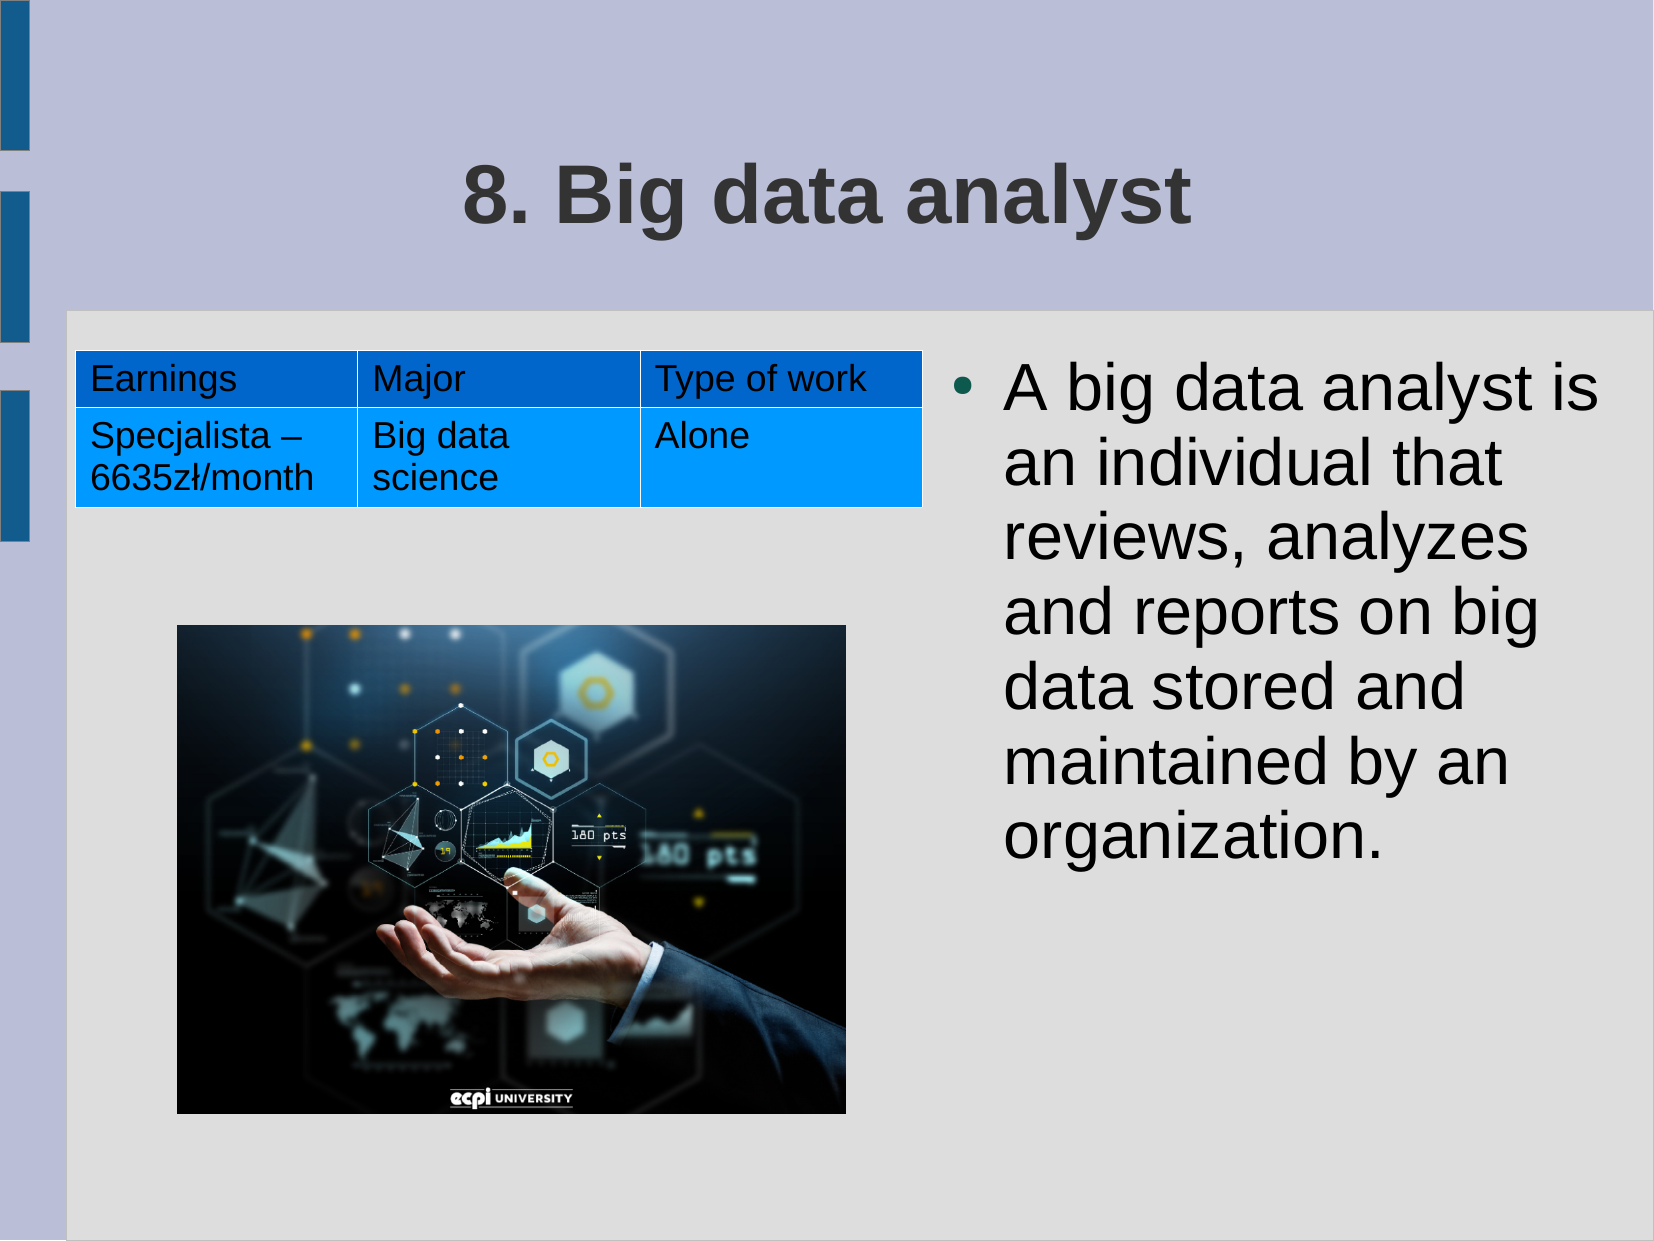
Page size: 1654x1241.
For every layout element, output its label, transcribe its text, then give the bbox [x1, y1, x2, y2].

table_header Type of work [641, 351, 922, 407]
list A big data analyst is an individual that reviews, analyzes and reports on big data stored and maintained by an organization. [933, 349, 1623, 1132]
table_header Earnings [76, 351, 357, 407]
table_cell Specjalista – 6635zł/month [76, 408, 357, 507]
picture [177, 625, 846, 1114]
table_header Major [358, 351, 640, 407]
title 8. Big data analyst [121, 91, 1534, 299]
table_cell Big data science [358, 408, 640, 507]
table_cell Alone [641, 408, 922, 507]
